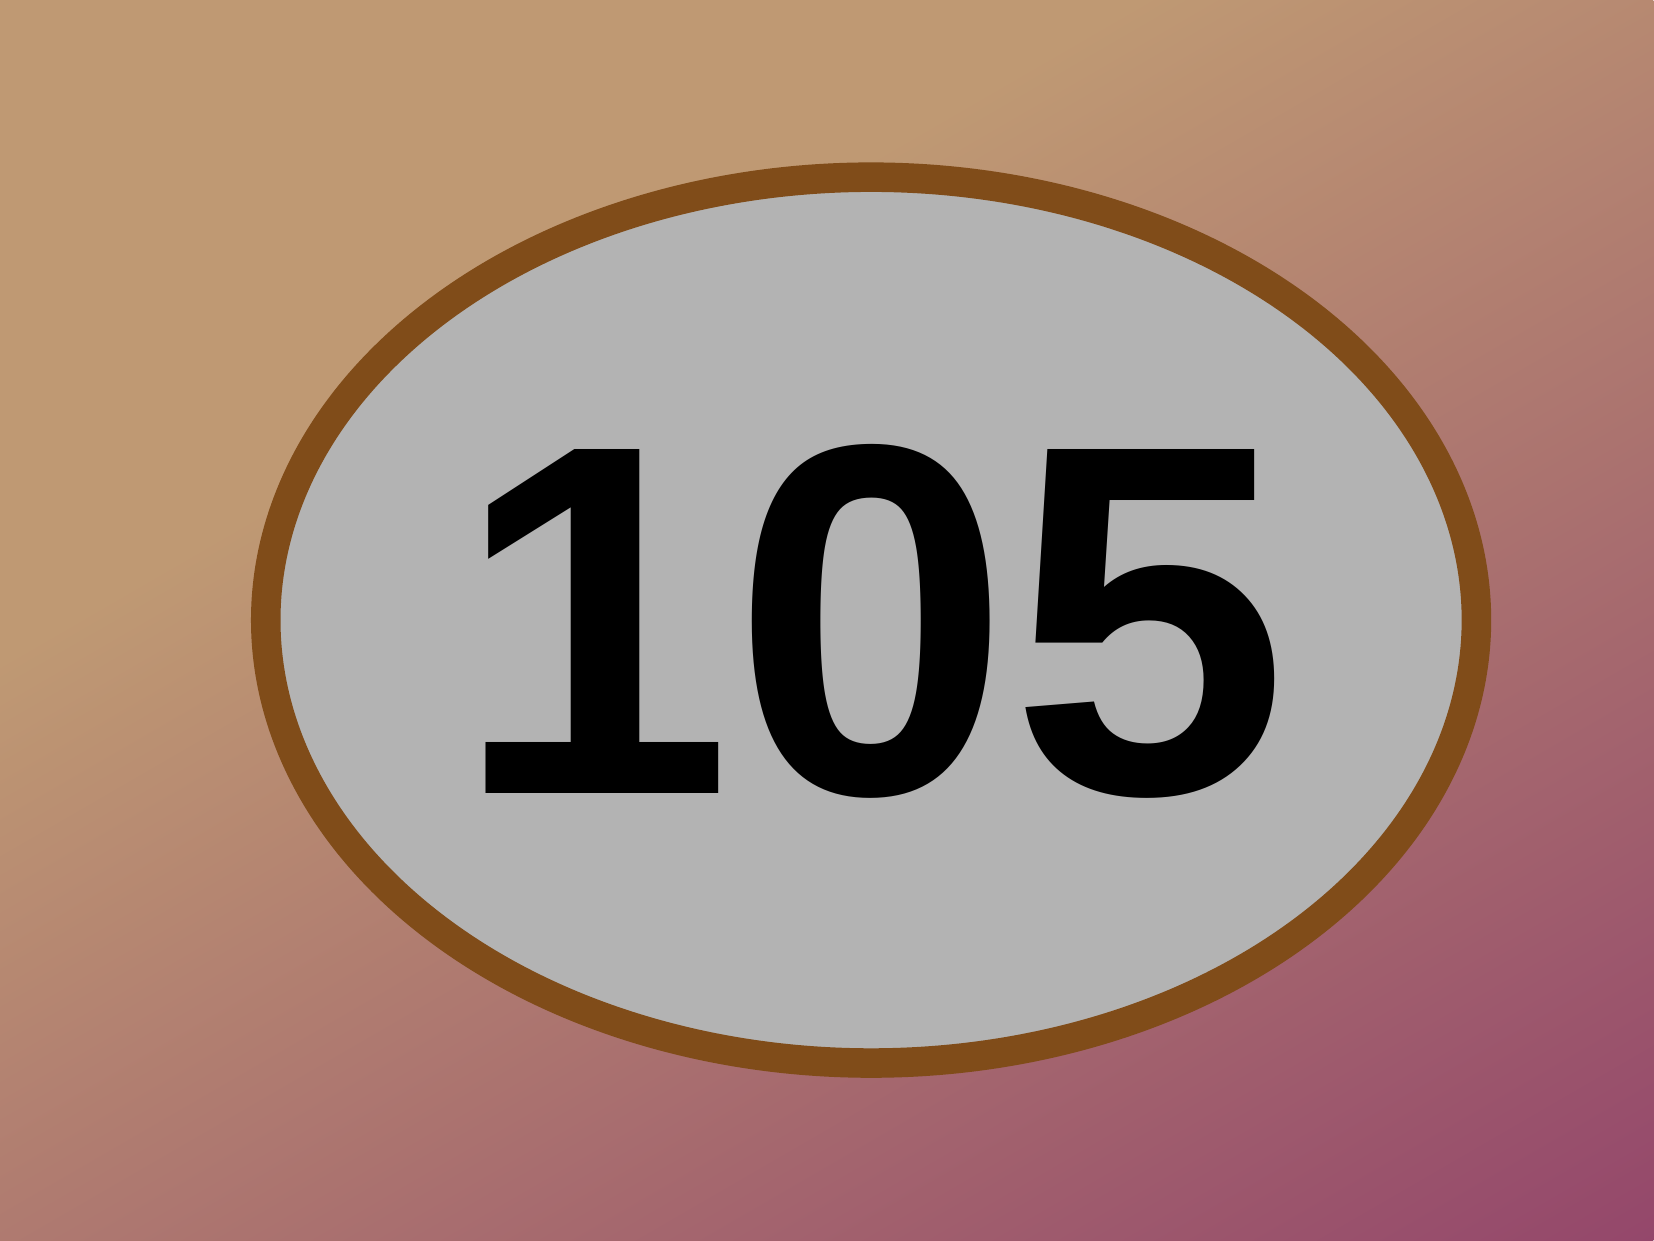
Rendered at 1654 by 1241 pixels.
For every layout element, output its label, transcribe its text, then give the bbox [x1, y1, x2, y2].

text_box 105 [265, 177, 1477, 1064]
